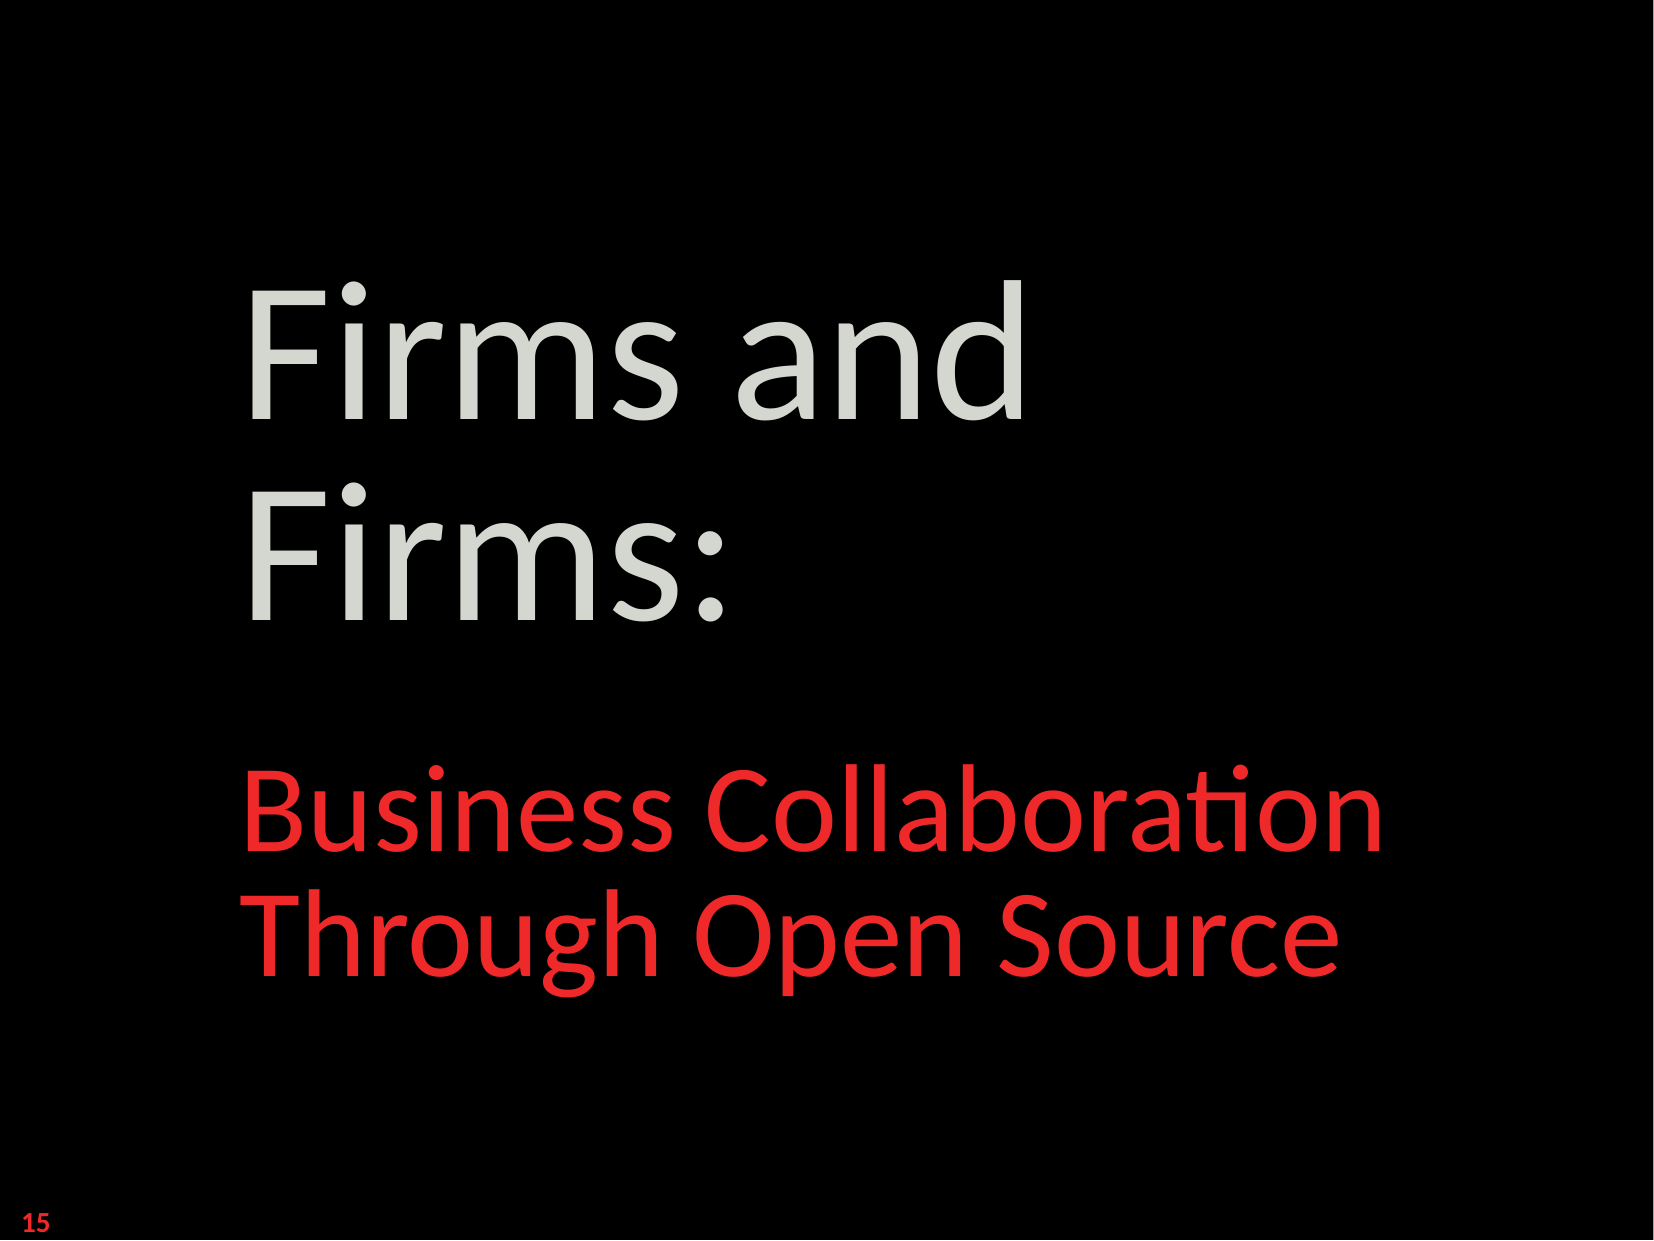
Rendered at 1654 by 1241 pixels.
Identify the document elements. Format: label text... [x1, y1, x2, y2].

text_box Firms and Firms: [225, 262, 1501, 766]
text_box Business Collaboration Through Open Source [225, 750, 1426, 1070]
